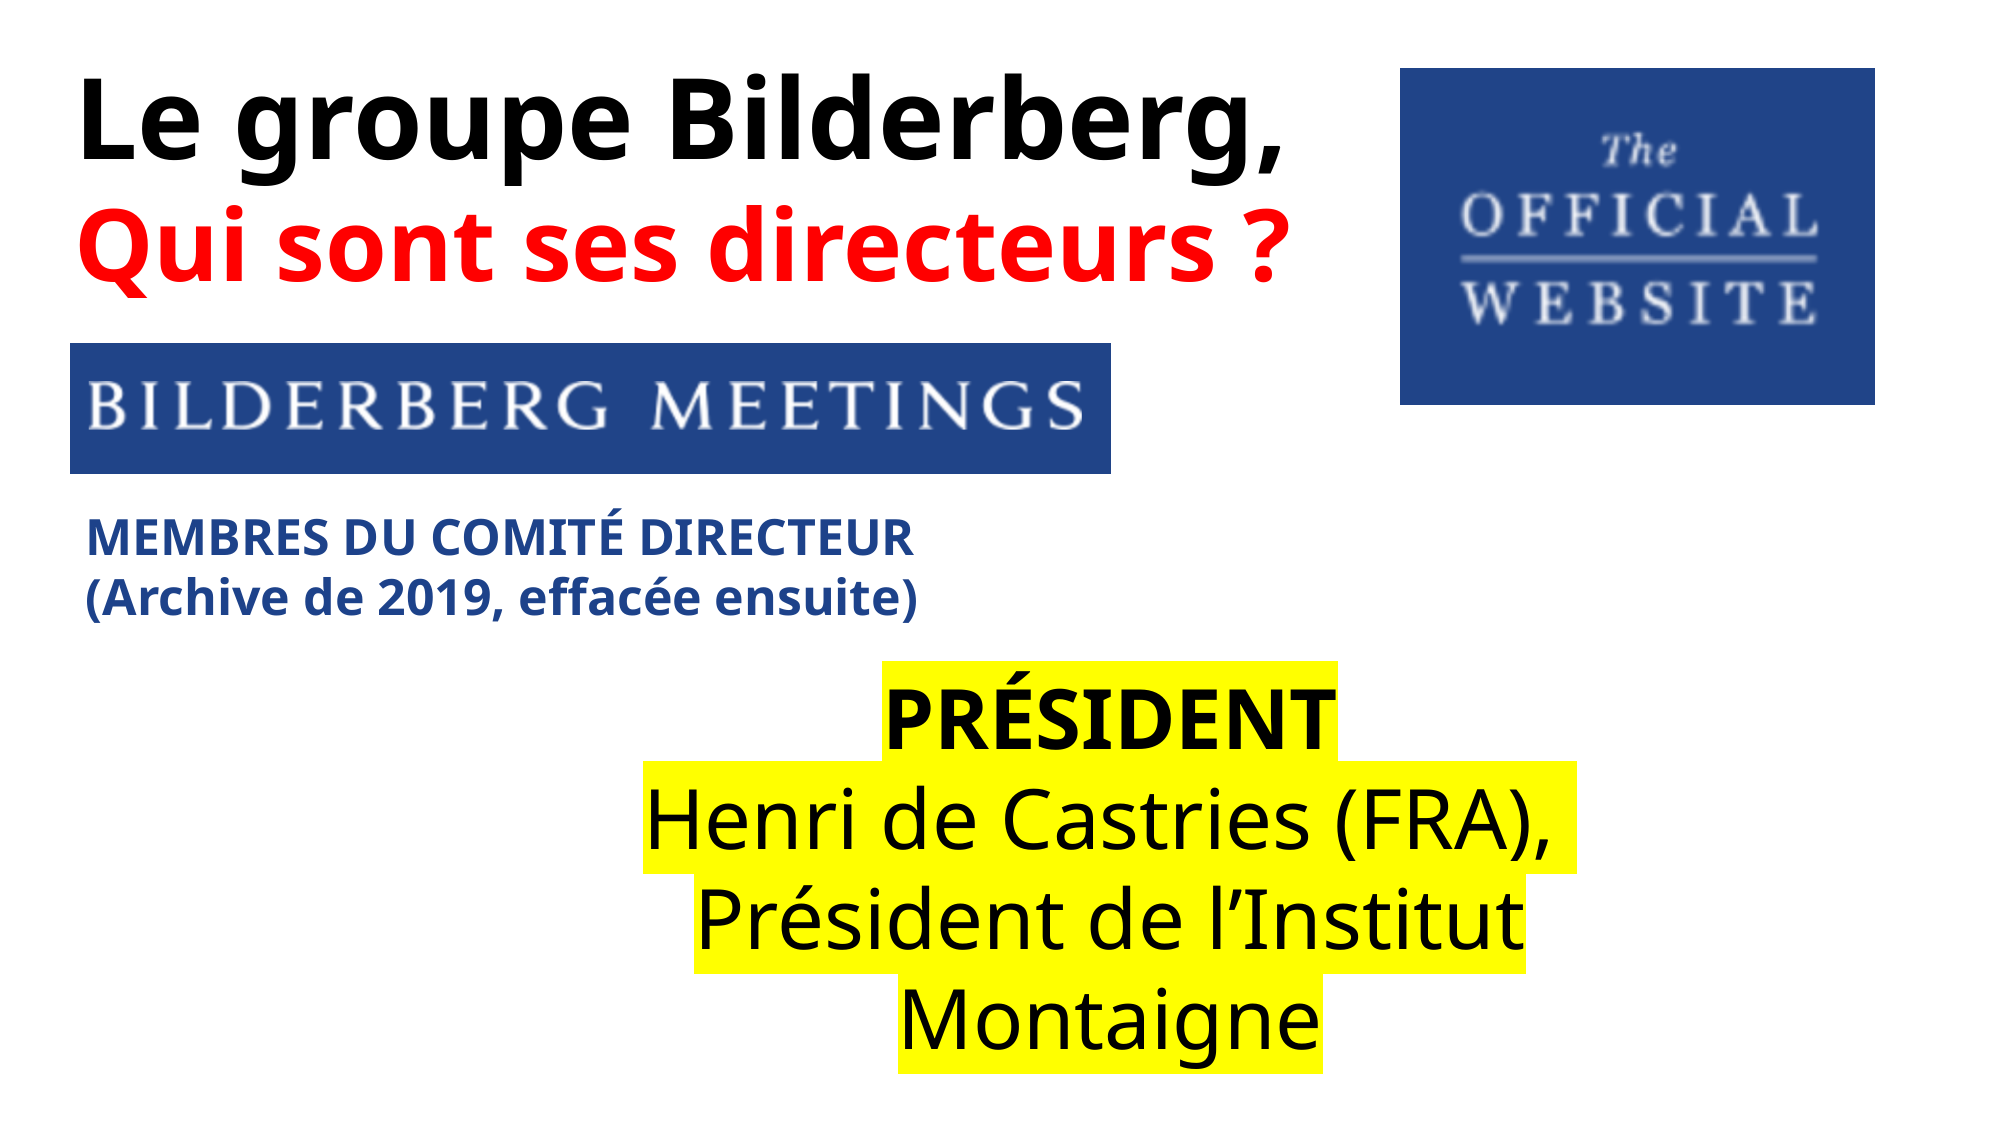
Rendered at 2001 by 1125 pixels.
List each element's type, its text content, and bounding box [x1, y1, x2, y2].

text_box PRÉSIDENT Henri de Castries (FRA), Président de l’Institut Montaigne [467, 658, 1753, 978]
text_box MEMBRES DU COMITÉ DIRECTEUR (Archive de 2019, effacée ensuite) [70, 497, 1035, 635]
picture [1400, 68, 1875, 405]
picture [70, 344, 1111, 474]
text_box Le groupe Bilderberg, Qui sont ses directeurs ? [59, 39, 1941, 312]
